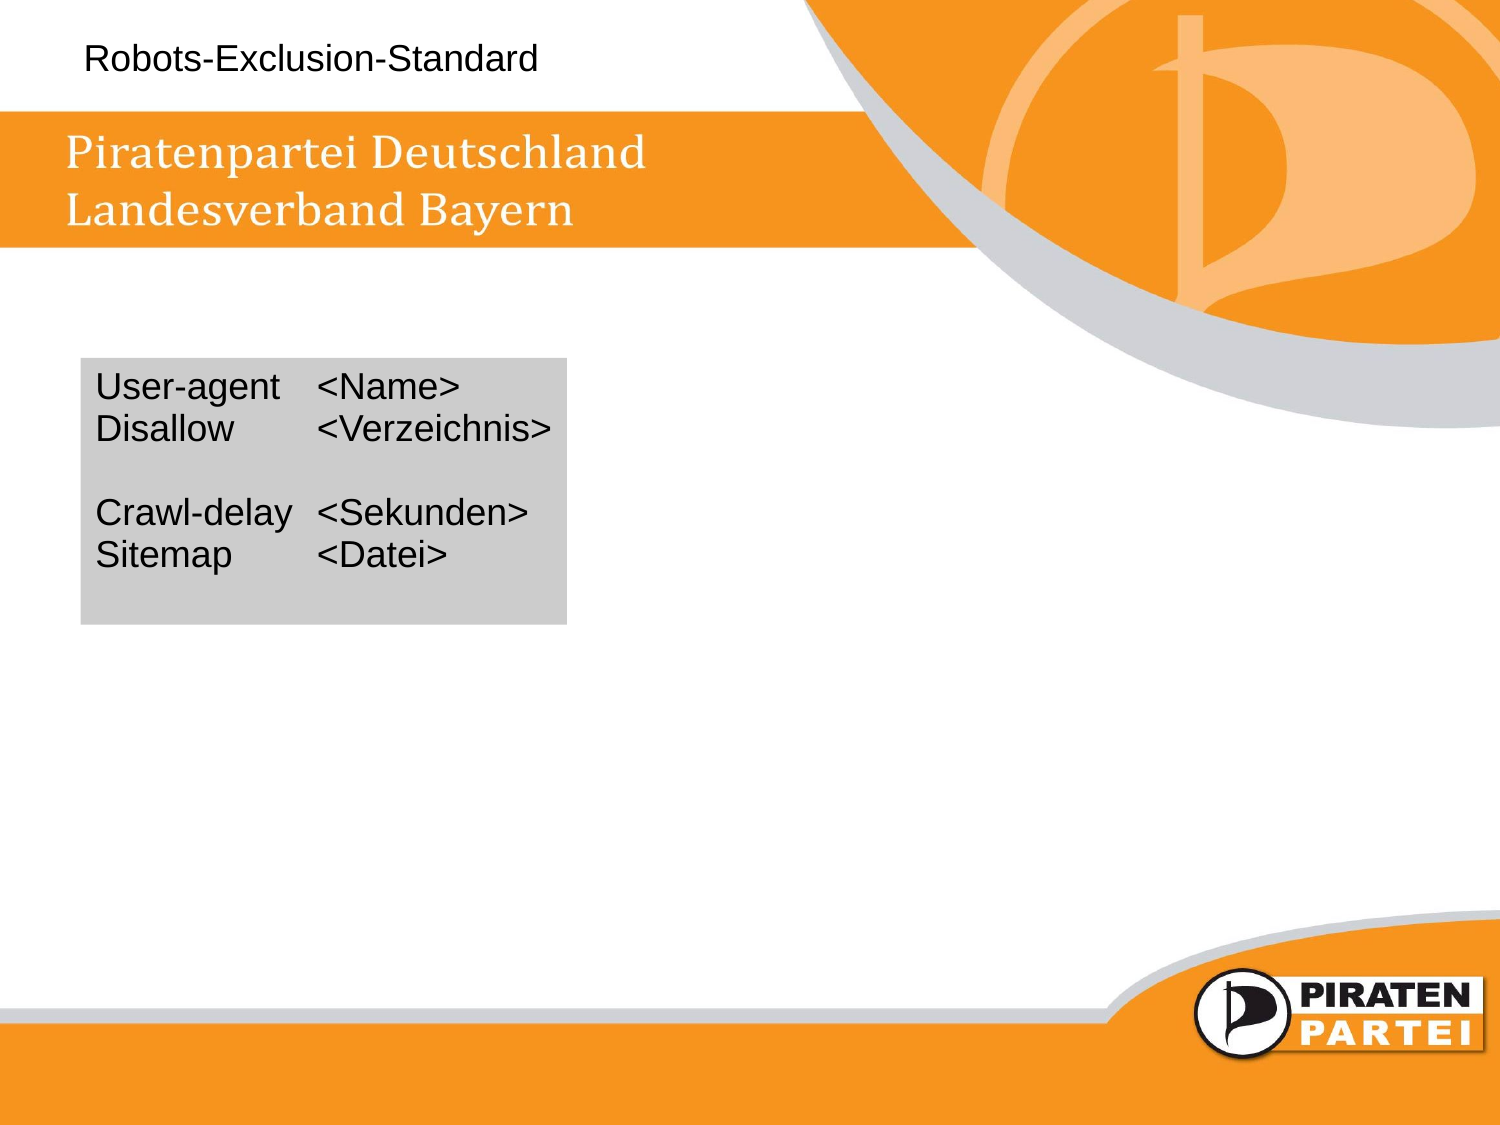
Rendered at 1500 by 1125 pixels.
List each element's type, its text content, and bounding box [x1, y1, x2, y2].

text_box Robots-Exclusion-Standard [68, 30, 554, 101]
picture [0, 0, 1500, 1125]
text_box User-agent <Name> Disallow <Verzeichnis> Crawl-delay <Sekunden> Sitemap <Datei> [80, 357, 567, 625]
